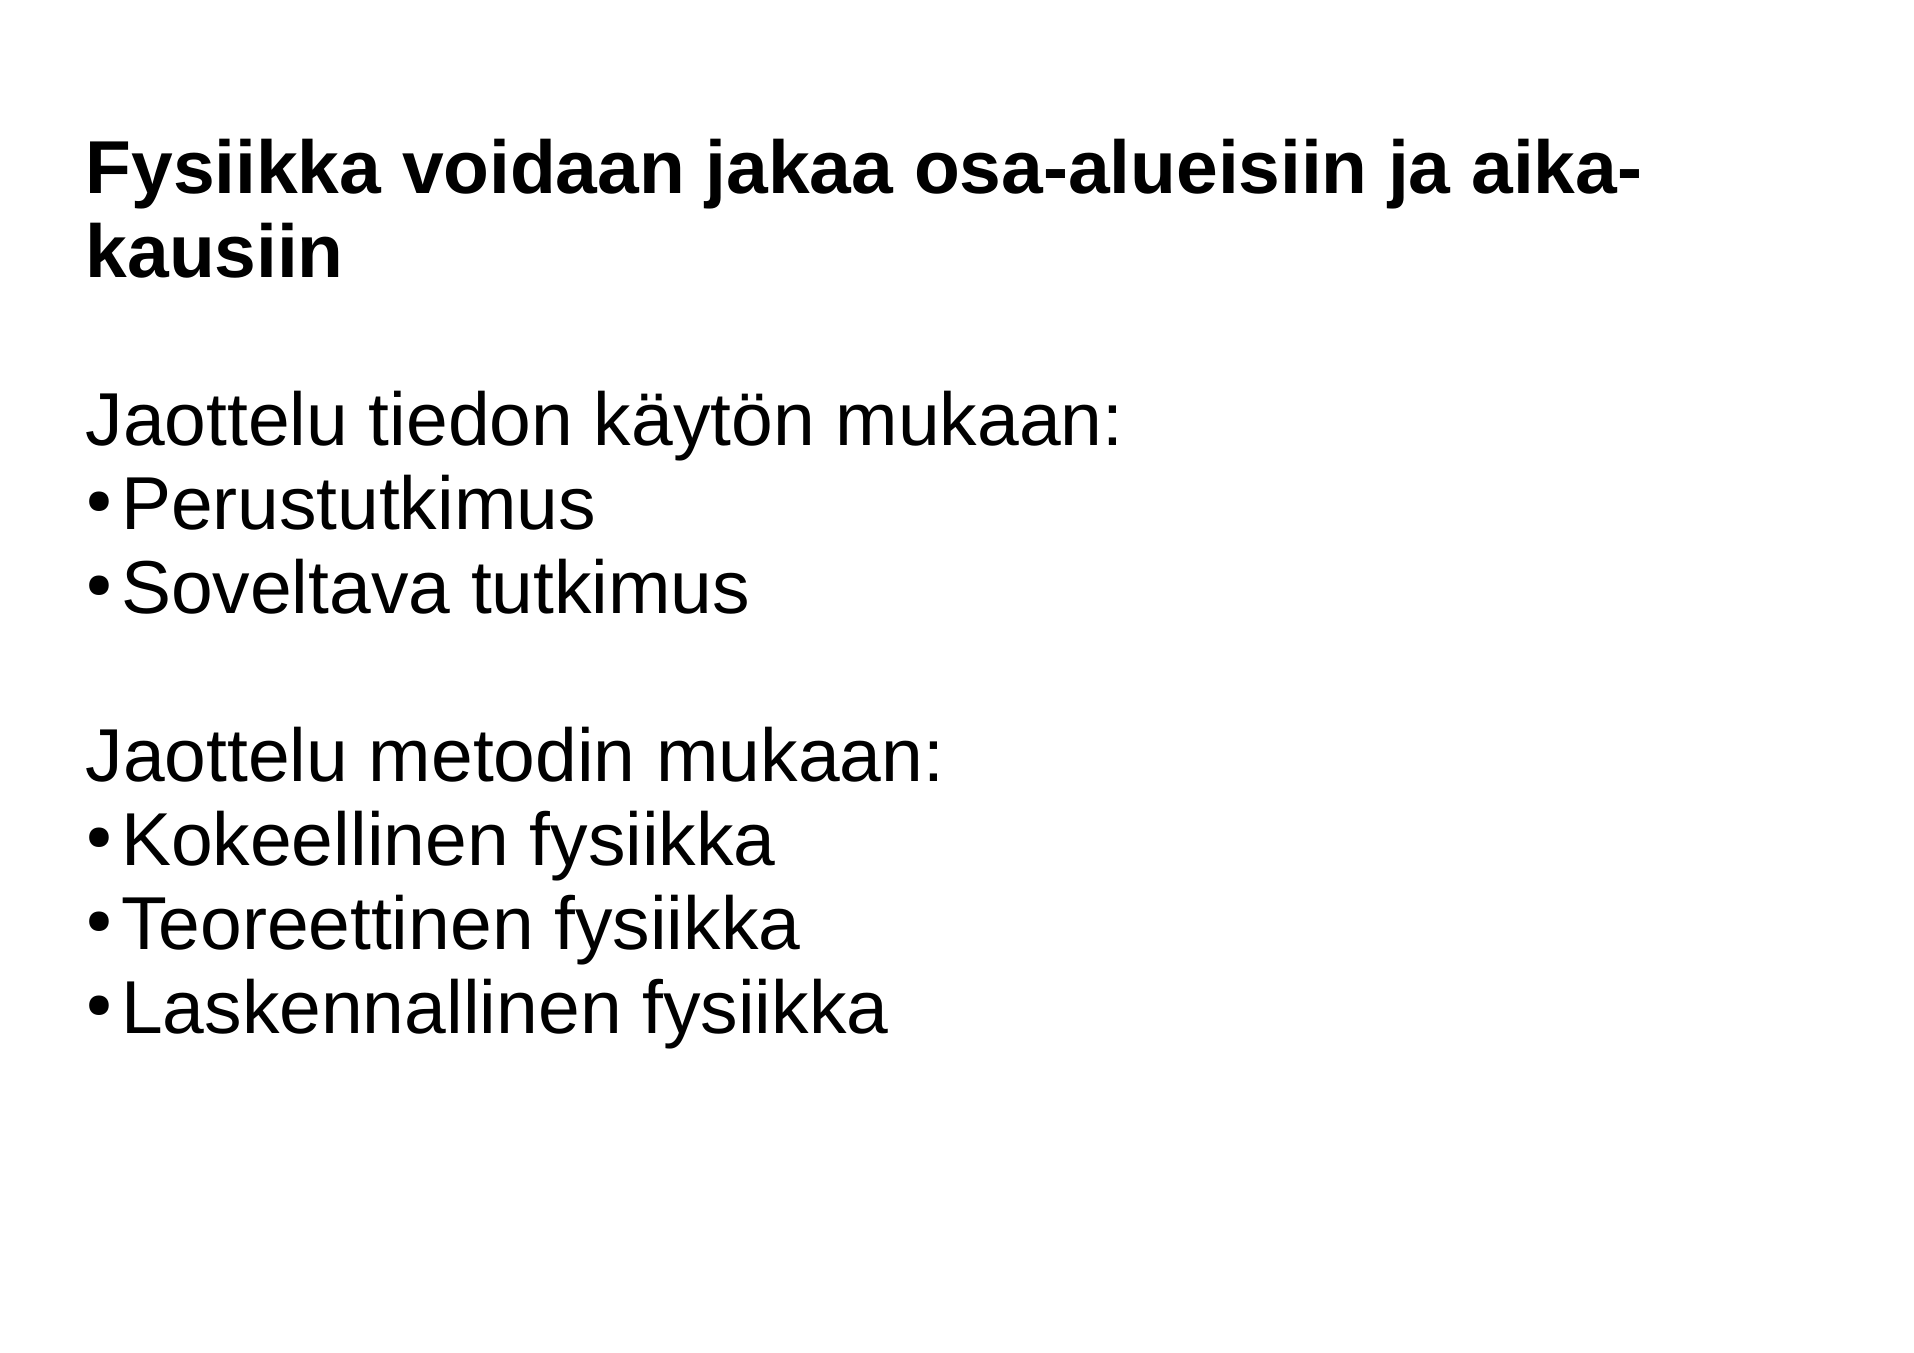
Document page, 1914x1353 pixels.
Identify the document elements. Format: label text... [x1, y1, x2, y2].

text_box Fysiikka voidaan jakaa osa-alueisiin ja aika-kausiin Jaottelu tiedon käytön mukaan: Perustutkimus Soveltava tutkimus Jaottelu metodin mukaan: Kokeellinen fysiikka Teoreettinen fysiikka Laskennallinen fysiikka [70, 118, 1769, 1309]
